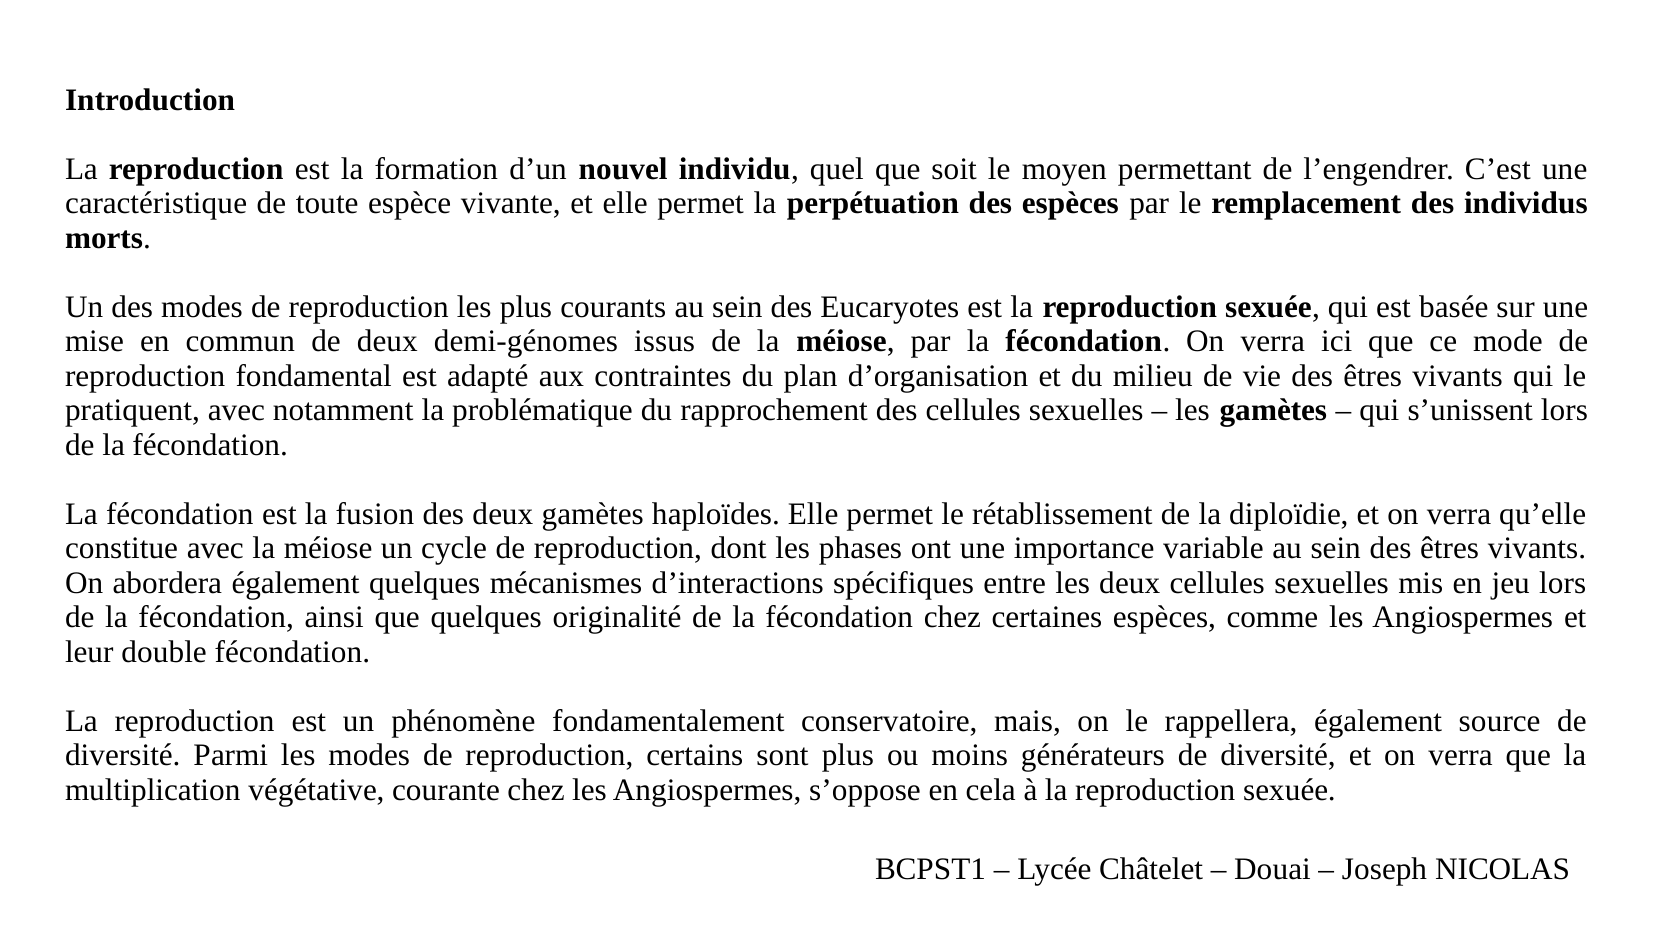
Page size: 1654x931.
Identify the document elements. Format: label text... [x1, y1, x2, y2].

text_box Introduction La reproduction est la formation d’un nouvel individu, quel que soit le moyen permettant de l’engendrer. C’est une caractéristique de toute espèce vivante, et elle permet la perpétuation des espèces par le remplacement des individus morts. Un des modes de reproduction les plus courants au sein des Eucaryotes est la reproduction sexuée, qui est basée sur une mise en commun de deux demi-génomes issus de la méiose, par la fécondation. On verra ici que ce mode de reproduction fondamental est adapté aux contraintes du plan d’organisation et du milieu de vie des êtres vivants qui le pratiquent, avec notamment la problématique du rapprochement des cellules sexuelles – les gamètes – qui s’unissent lors de la fécondation. La fécondation est la fusion des deux gamètes haploïdes. Elle permet le rétablissement de la diploïdie, et on verra qu’elle constitue avec la méiose un cycle de reproduction, dont les phases ont une importance variable au sein des êtres vivants. On abordera également quelques mécanismes d’interactions spécifiques entre les deux cellules sexuelles mis en jeu lors de la fécondation, ainsi que quelques originalité de la fécondation chez certaines espèces, comme les Angiospermes et leur double fécondation. La reproduction est un phénomène fondamentalement conservatoire, mais, on le rappellera, également source de diversité. Parmi les modes de reproduction, certains sont plus ou moins générateurs de diversité, et on verra que la multiplication végétative, courante chez les Angiospermes, s’oppose en cela à la reproduction sexuée. [64, 82, 1589, 842]
text_box BCPST1 – Lycée Châtelet – Douai – Joseph NICOLAS [637, 842, 1571, 905]
